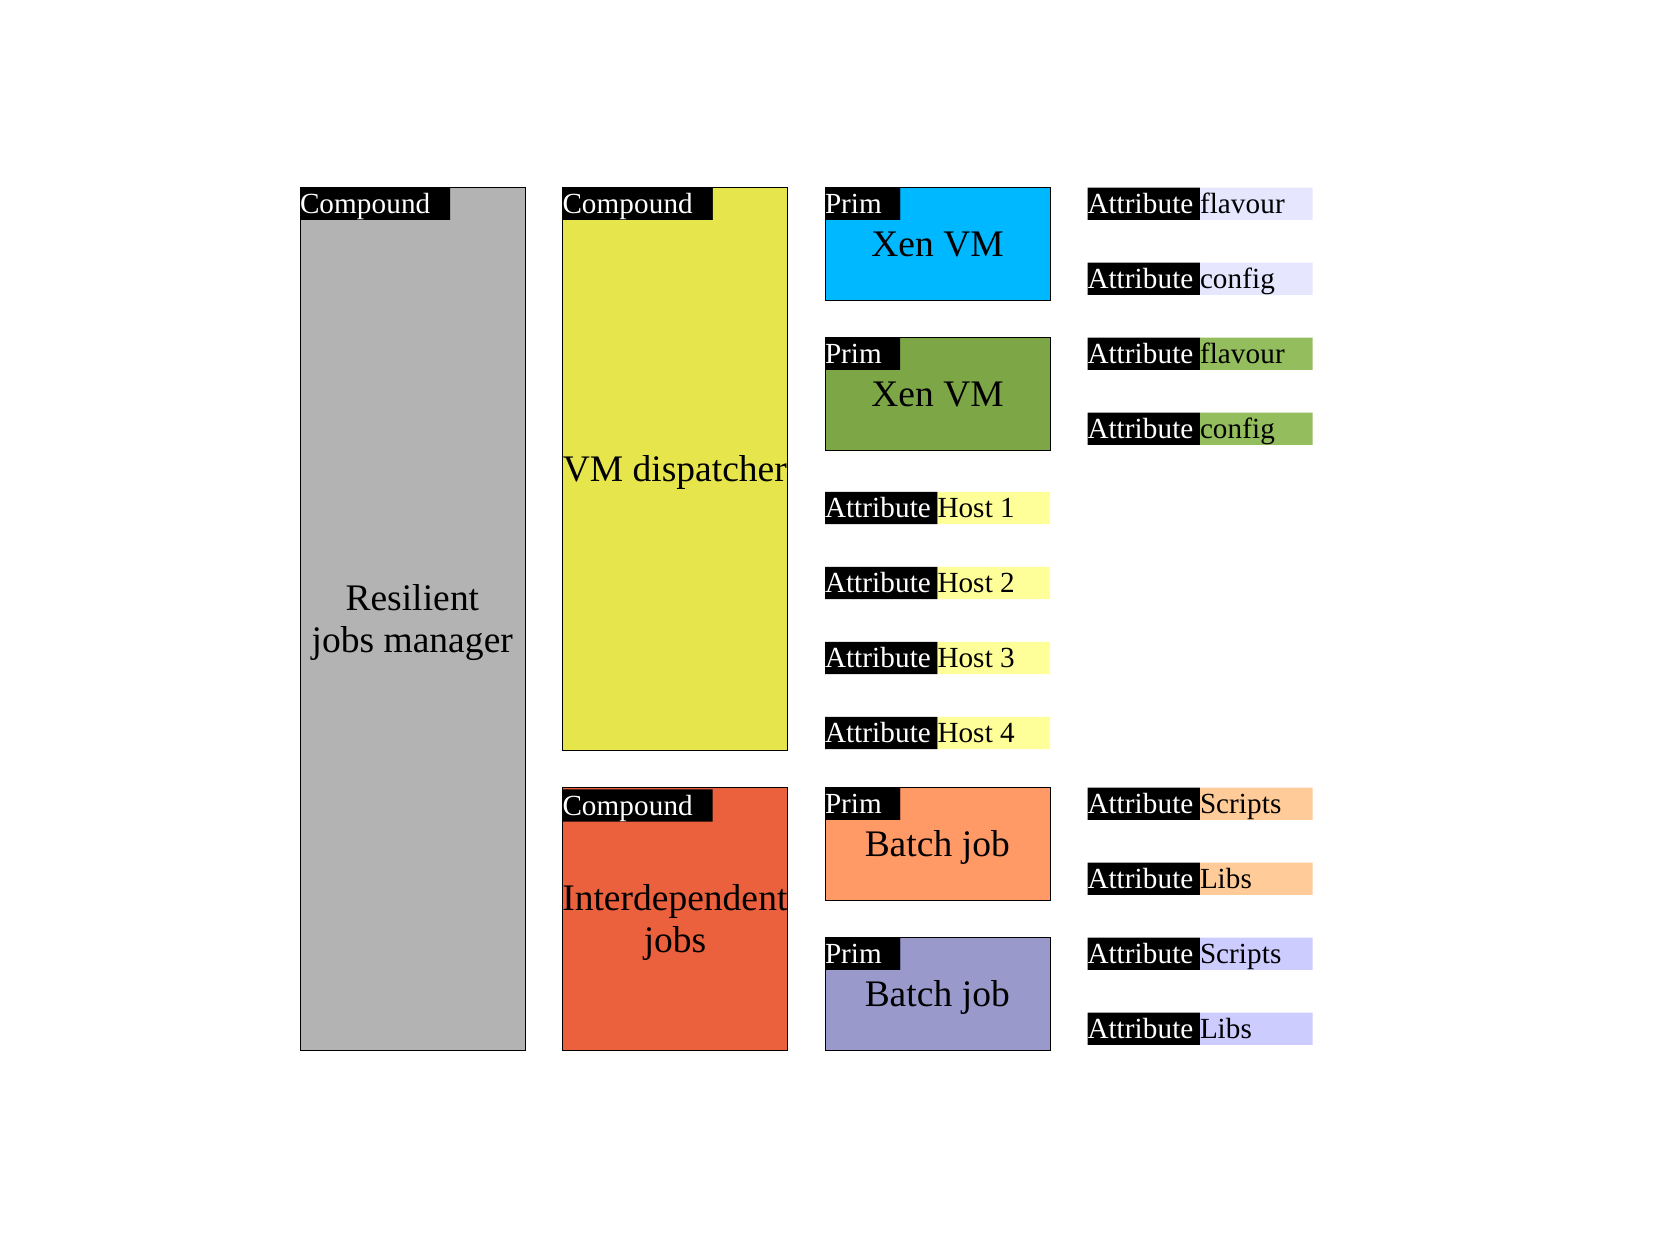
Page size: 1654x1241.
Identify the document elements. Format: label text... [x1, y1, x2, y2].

text_box Attribute [1087, 412, 1200, 445]
text_box config [1200, 412, 1313, 445]
text_box Libs [1200, 862, 1313, 895]
text_box flavour [1200, 337, 1313, 370]
text_box config [1200, 262, 1313, 295]
text_box Attribute [1087, 262, 1200, 295]
text_box Scripts [1200, 787, 1313, 820]
text_box Compound [562, 187, 713, 220]
text_box Batch job [825, 937, 1051, 1051]
text_box Host 2 [937, 566, 1051, 600]
text_box Prim [825, 337, 901, 370]
text_box Attribute [1087, 337, 1200, 370]
text_box Prim [825, 937, 901, 970]
text_box Host 3 [937, 641, 1051, 675]
text_box flavour [1200, 187, 1313, 220]
text_box Scripts [1200, 937, 1313, 970]
text_box Host 1 [937, 491, 1051, 525]
text_box Batch job [825, 787, 1051, 901]
text_box Attribute [825, 641, 937, 675]
text_box Compound [300, 187, 451, 220]
text_box Attribute [825, 491, 937, 525]
text_box Attribute [1087, 862, 1200, 895]
text_box Attribute [1087, 187, 1200, 220]
text_box Prim [825, 187, 901, 220]
text_box Attribute [825, 716, 937, 750]
text_box Xen VM [825, 187, 1051, 301]
text_box Libs [1200, 1012, 1313, 1045]
text_box Resilient jobs manager [300, 187, 526, 1051]
text_box Attribute [1087, 1012, 1200, 1045]
text_box Prim [825, 787, 901, 820]
text_box Interdependent jobs [562, 787, 788, 1051]
text_box Host 4 [937, 716, 1051, 750]
text_box Attribute [1087, 787, 1200, 820]
text_box Xen VM [825, 337, 1051, 451]
text_box Attribute [1087, 937, 1200, 970]
text_box VM dispatcher [562, 187, 788, 751]
text_box Compound [562, 789, 713, 822]
text_box Attribute [825, 566, 937, 600]
